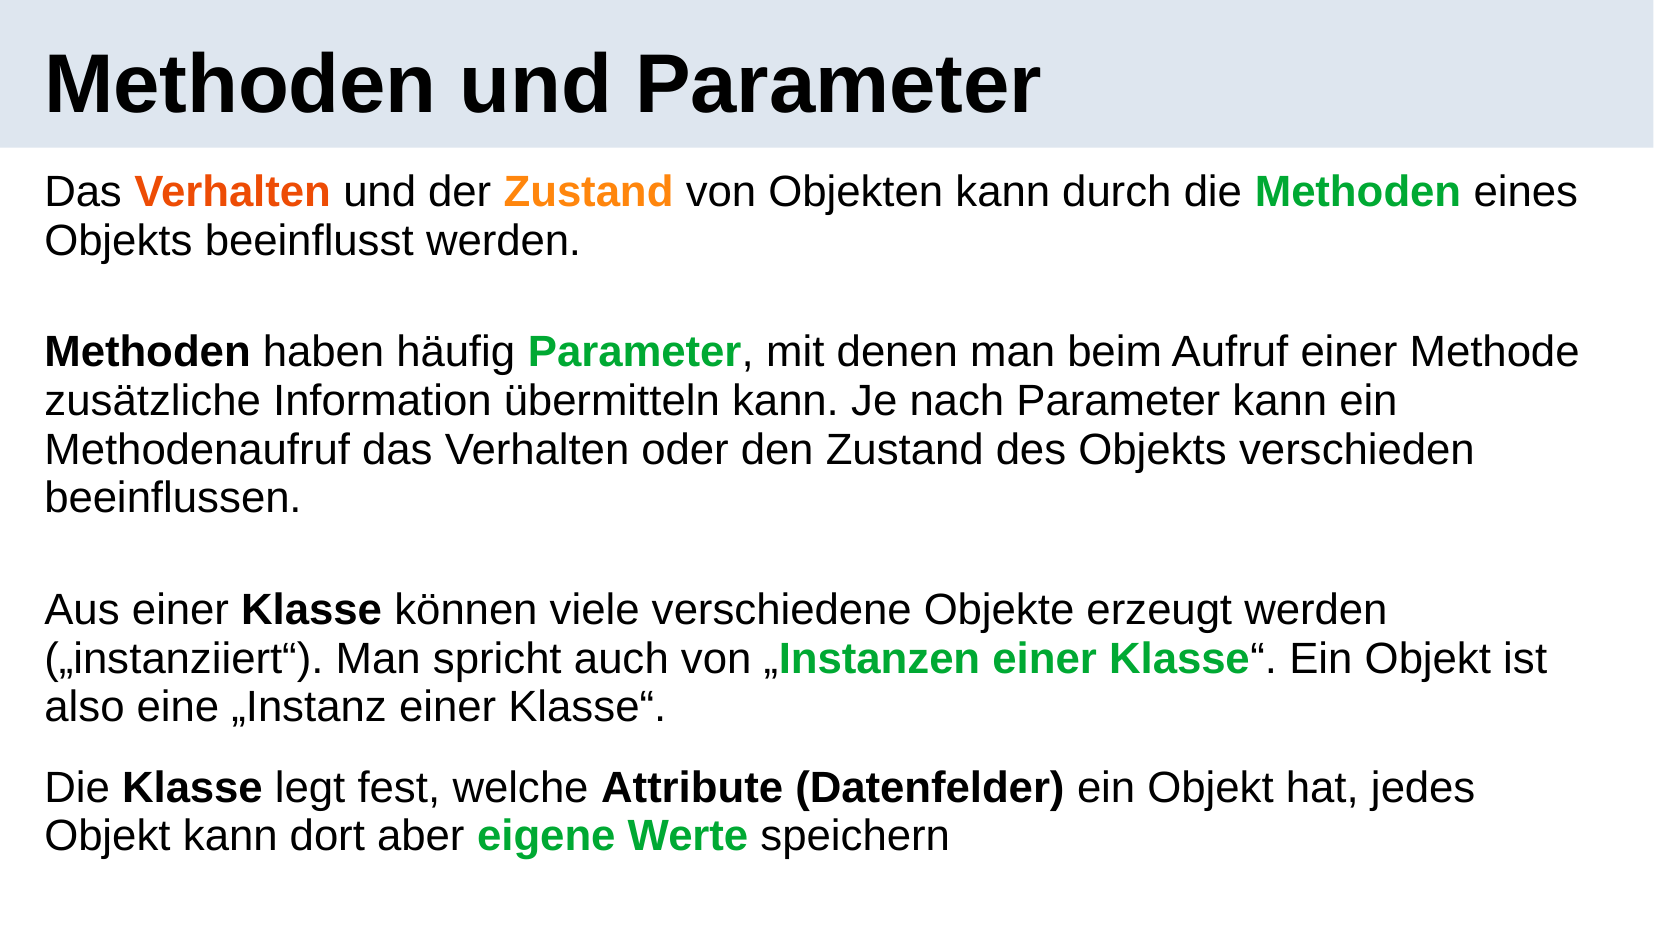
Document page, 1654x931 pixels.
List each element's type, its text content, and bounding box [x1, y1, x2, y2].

text_box Das Verhalten und der Zustand von Objekten kann durch die Methoden eines Objekts beeinflusst werden. Methoden haben häufig Parameter, mit denen man beim Aufruf einer Methode zusätzliche Information übermitteln kann. Je nach Parameter kann ein Methodenaufruf das Verhalten oder den Zustand des Objekts verschieden beeinflussen. Aus einer Klasse können viele verschiedene Objekte erzeugt werden („instanziiert“). Man spricht auch von „Instanzen einer Klasse“. Ein Objekt ist also eine „Instanz einer Klasse“. Die Klasse legt fest, welche Attribute (Datenfelder) ein Objekt hat, jedes Objekt kann dort aber eigene Werte speichern [29, 159, 1625, 931]
text_box Methoden und Parameter [29, 29, 1270, 200]
